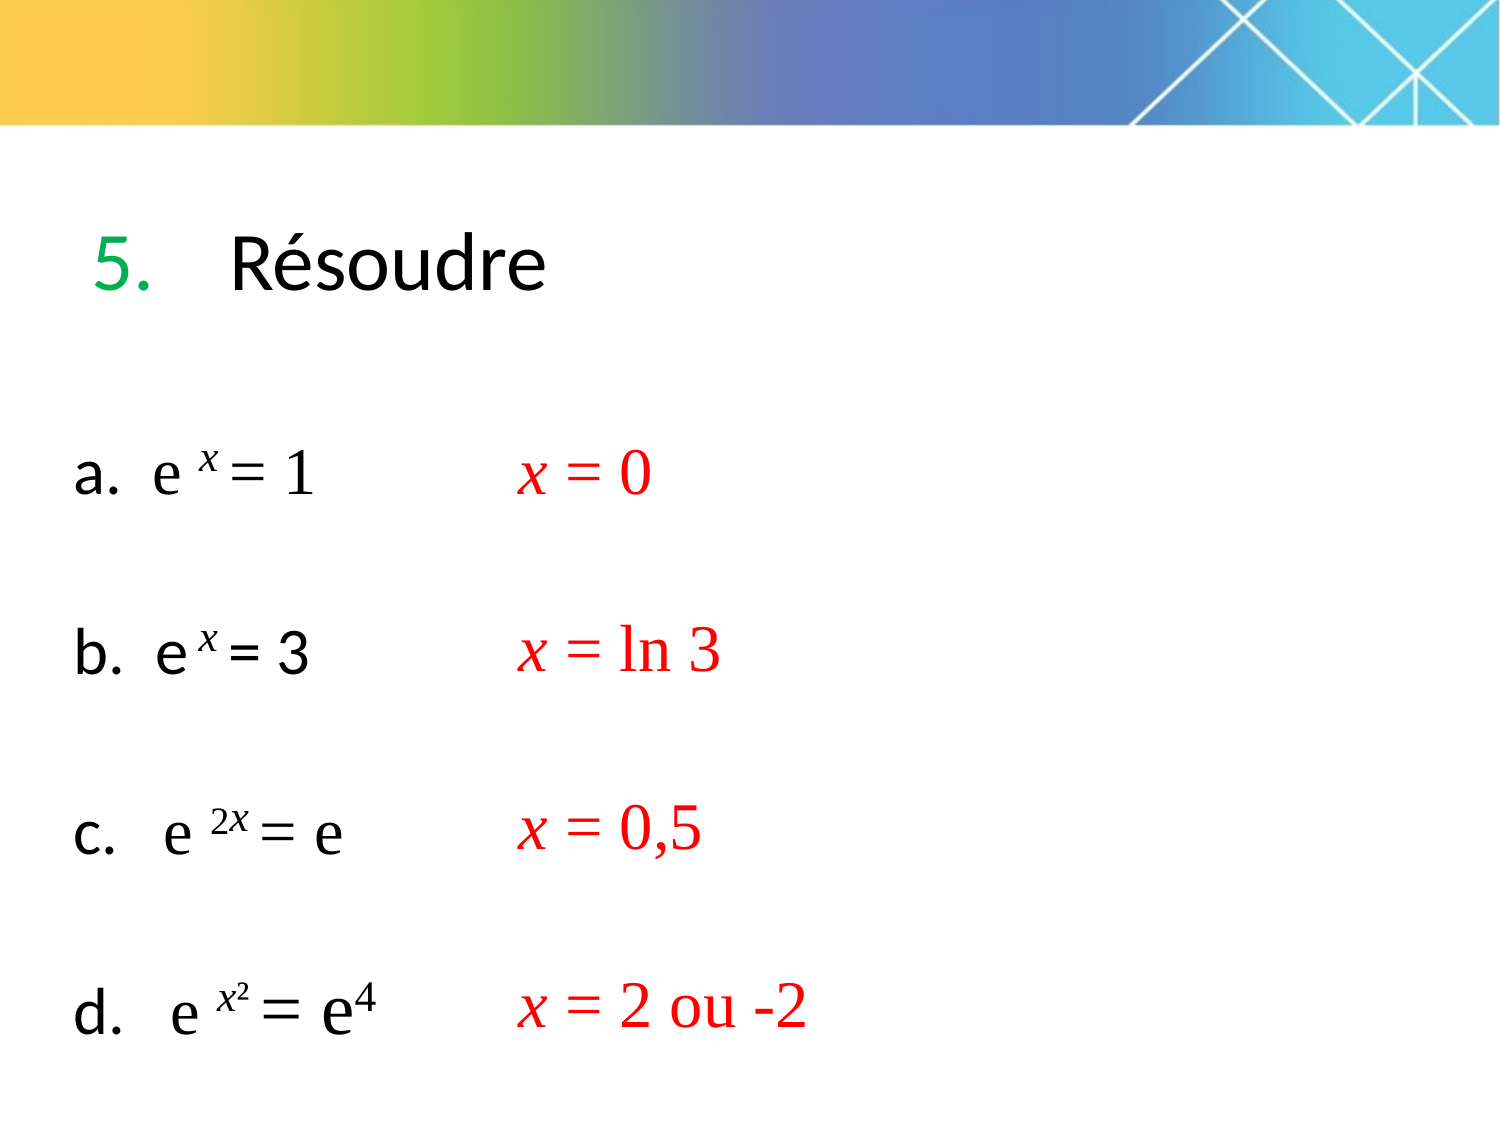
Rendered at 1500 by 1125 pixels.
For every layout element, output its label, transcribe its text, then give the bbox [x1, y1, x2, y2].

title Résoudre [76, 163, 1500, 351]
text_box a. e x = 1 b. e x = 3 c. e 2x = e d. e x² = e4 [59, 321, 1454, 1058]
picture [0, 0, 1500, 127]
text_box x = 0 x = ln 3 x = 0,5 x = 2 ou -2 [503, 339, 997, 1049]
